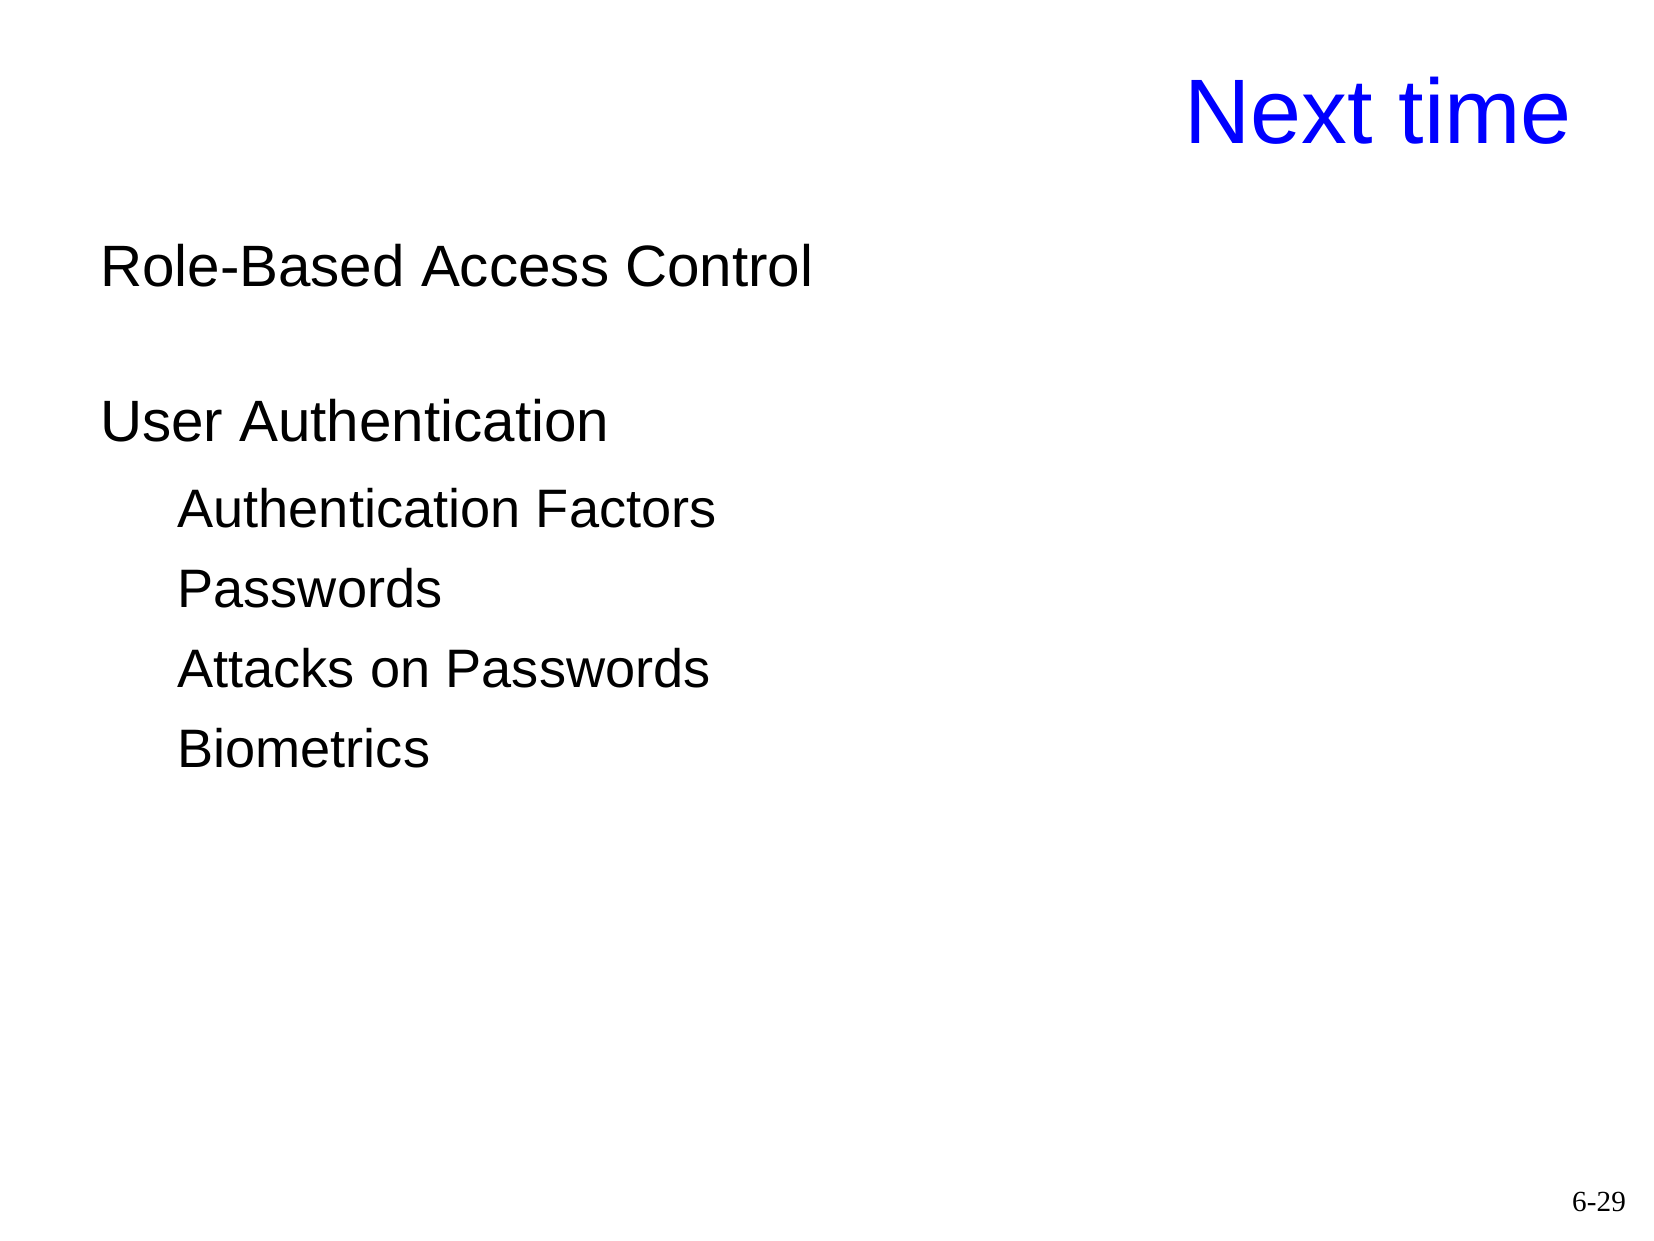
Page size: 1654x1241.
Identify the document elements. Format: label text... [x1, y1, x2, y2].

title Next time [84, 18, 1573, 211]
list Role-Based Access Control User Authentication Authentication Factors Passwords Attacks on Passwords Biometrics [82, 237, 1571, 1161]
